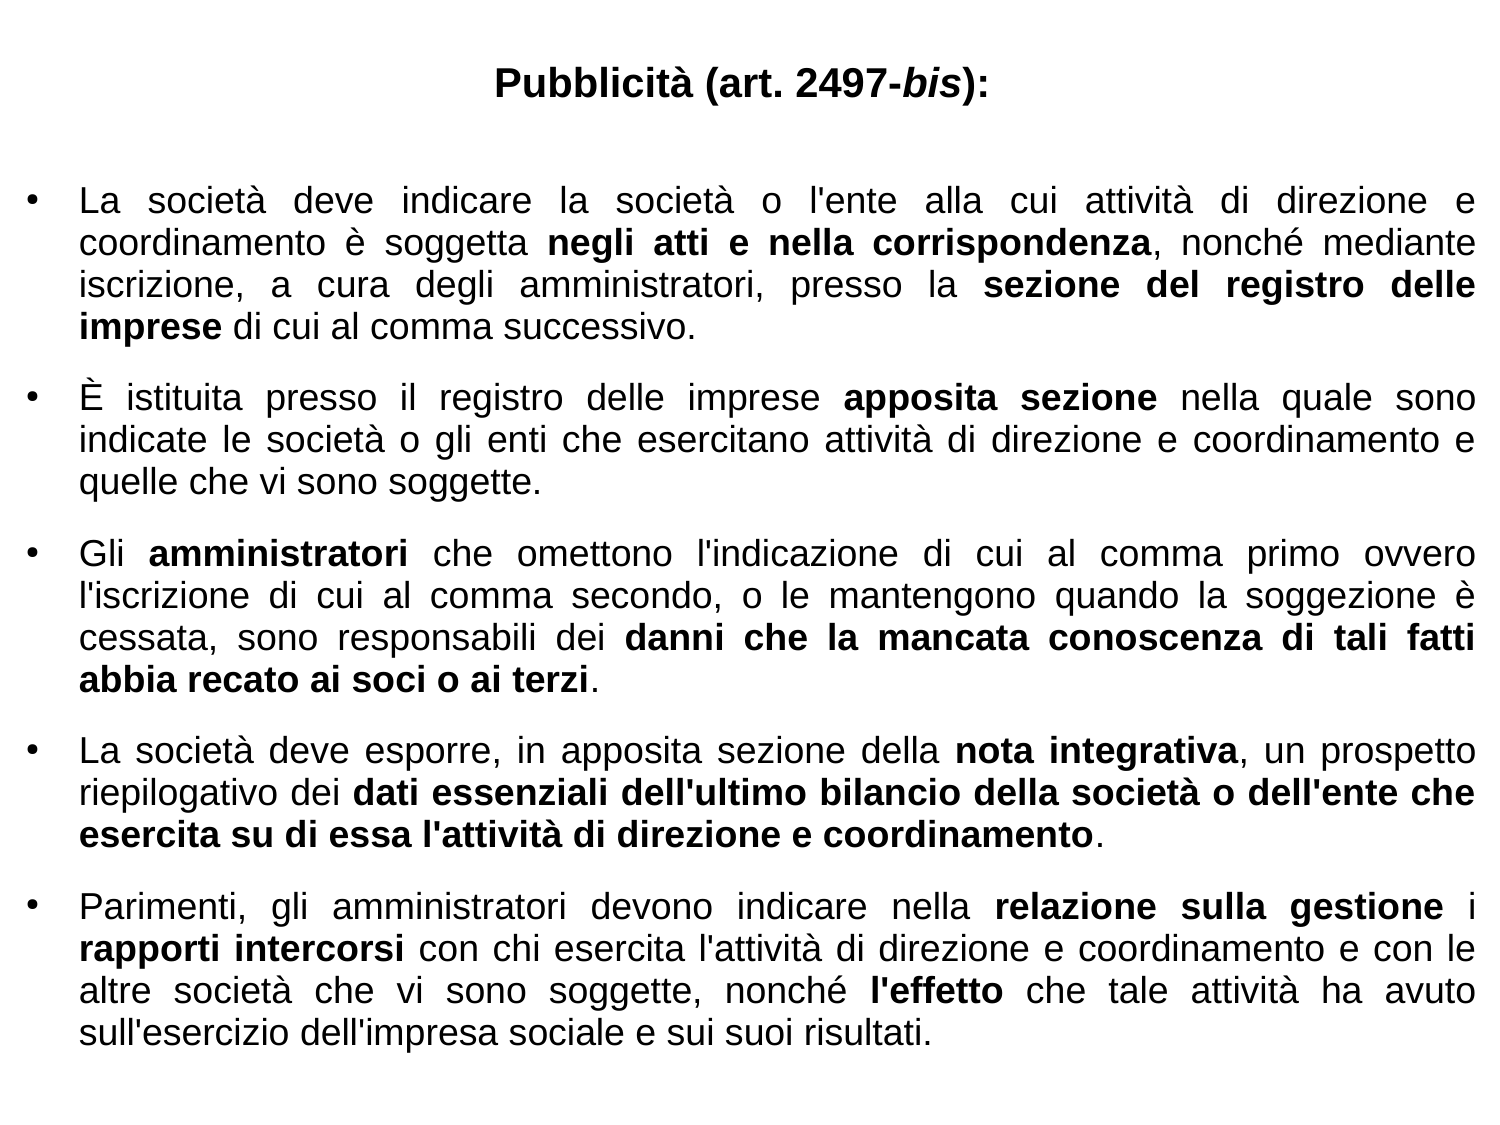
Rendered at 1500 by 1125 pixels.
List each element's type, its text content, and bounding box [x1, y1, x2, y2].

list La società deve indicare la società o l'ente alla cui attività di direzione e coordinamento è soggetta negli atti e nella corrispondenza, nonché mediante iscrizione, a cura degli amministratori, presso la sezione del registro delle imprese di cui al comma successivo. È istituita presso il registro delle imprese apposita sezione nella quale sono indicate le società o gli enti che esercitano attività di direzione e coordinamento e quelle che vi sono soggette. Gli amministratori che omettono l'indicazione di cui al comma primo ovvero l'iscrizione di cui al comma secondo, o le mantengono quando la soggezione è cessata, sono responsabili dei danni che la mancata conoscenza di tali fatti abbia recato ai soci o ai terzi. La società deve esporre, in apposita sezione della nota integrativa, un prospetto riepilogativo dei dati essenziali dell'ultimo bilancio della società o dell'ente che esercita su di essa l'attività di direzione e coordinamento. Parimenti, gli amministratori devono indicare nella relazione sulla gestione i rapporti intercorsi con chi esercita l'attività di direzione e coordinamento e con le altre società che vi sono soggette, nonché l'effetto che tale attività ha avuto sull'esercizio dell'impresa sociale e sui suoi risultati. [8, 179, 1477, 1125]
title Pubblicità (art. 2497-bis): [67, 19, 1418, 148]
